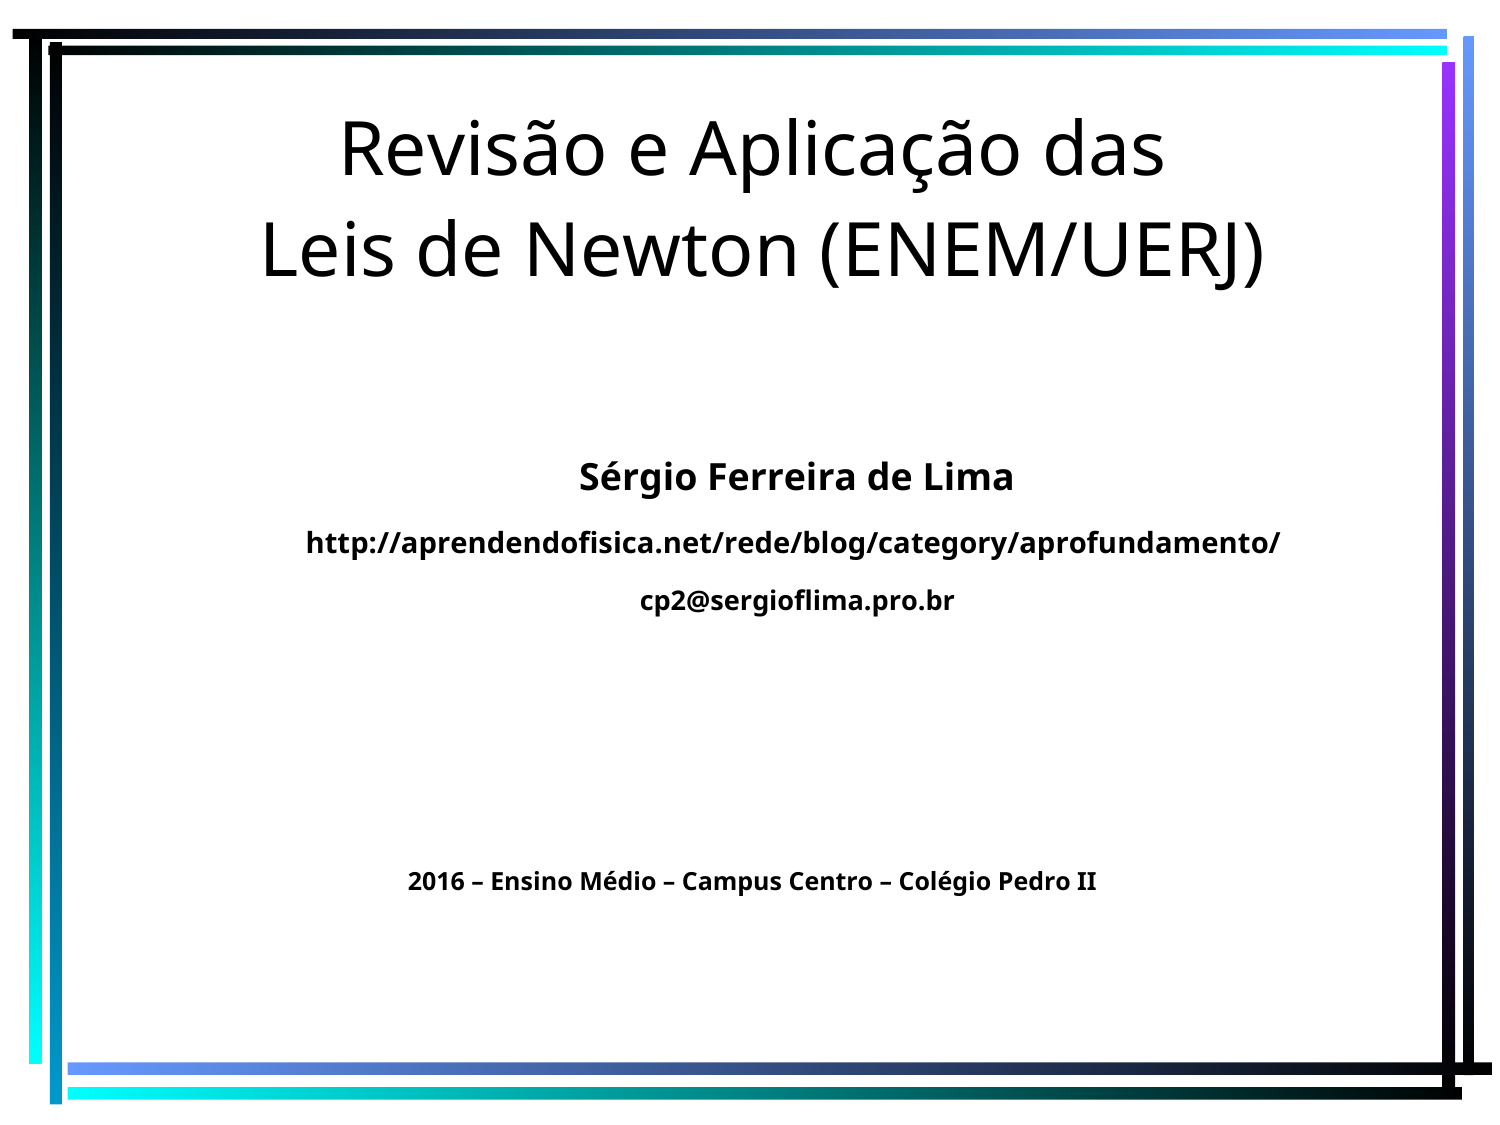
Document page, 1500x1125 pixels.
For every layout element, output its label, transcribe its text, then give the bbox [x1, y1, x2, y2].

title Revisão e Aplicação das Leis de Newton (ENEM/UERJ) [125, 87, 1401, 278]
text_box 2016 – Ensino Médio – Campus Centro – Colégio Pedro II [88, 856, 1418, 916]
text_box Sérgio Ferreira de Lima http://aprendendofisica.net/rede/blog/category/aprofundamento/ cp2@sergioflima.pro.br [177, 442, 1418, 610]
